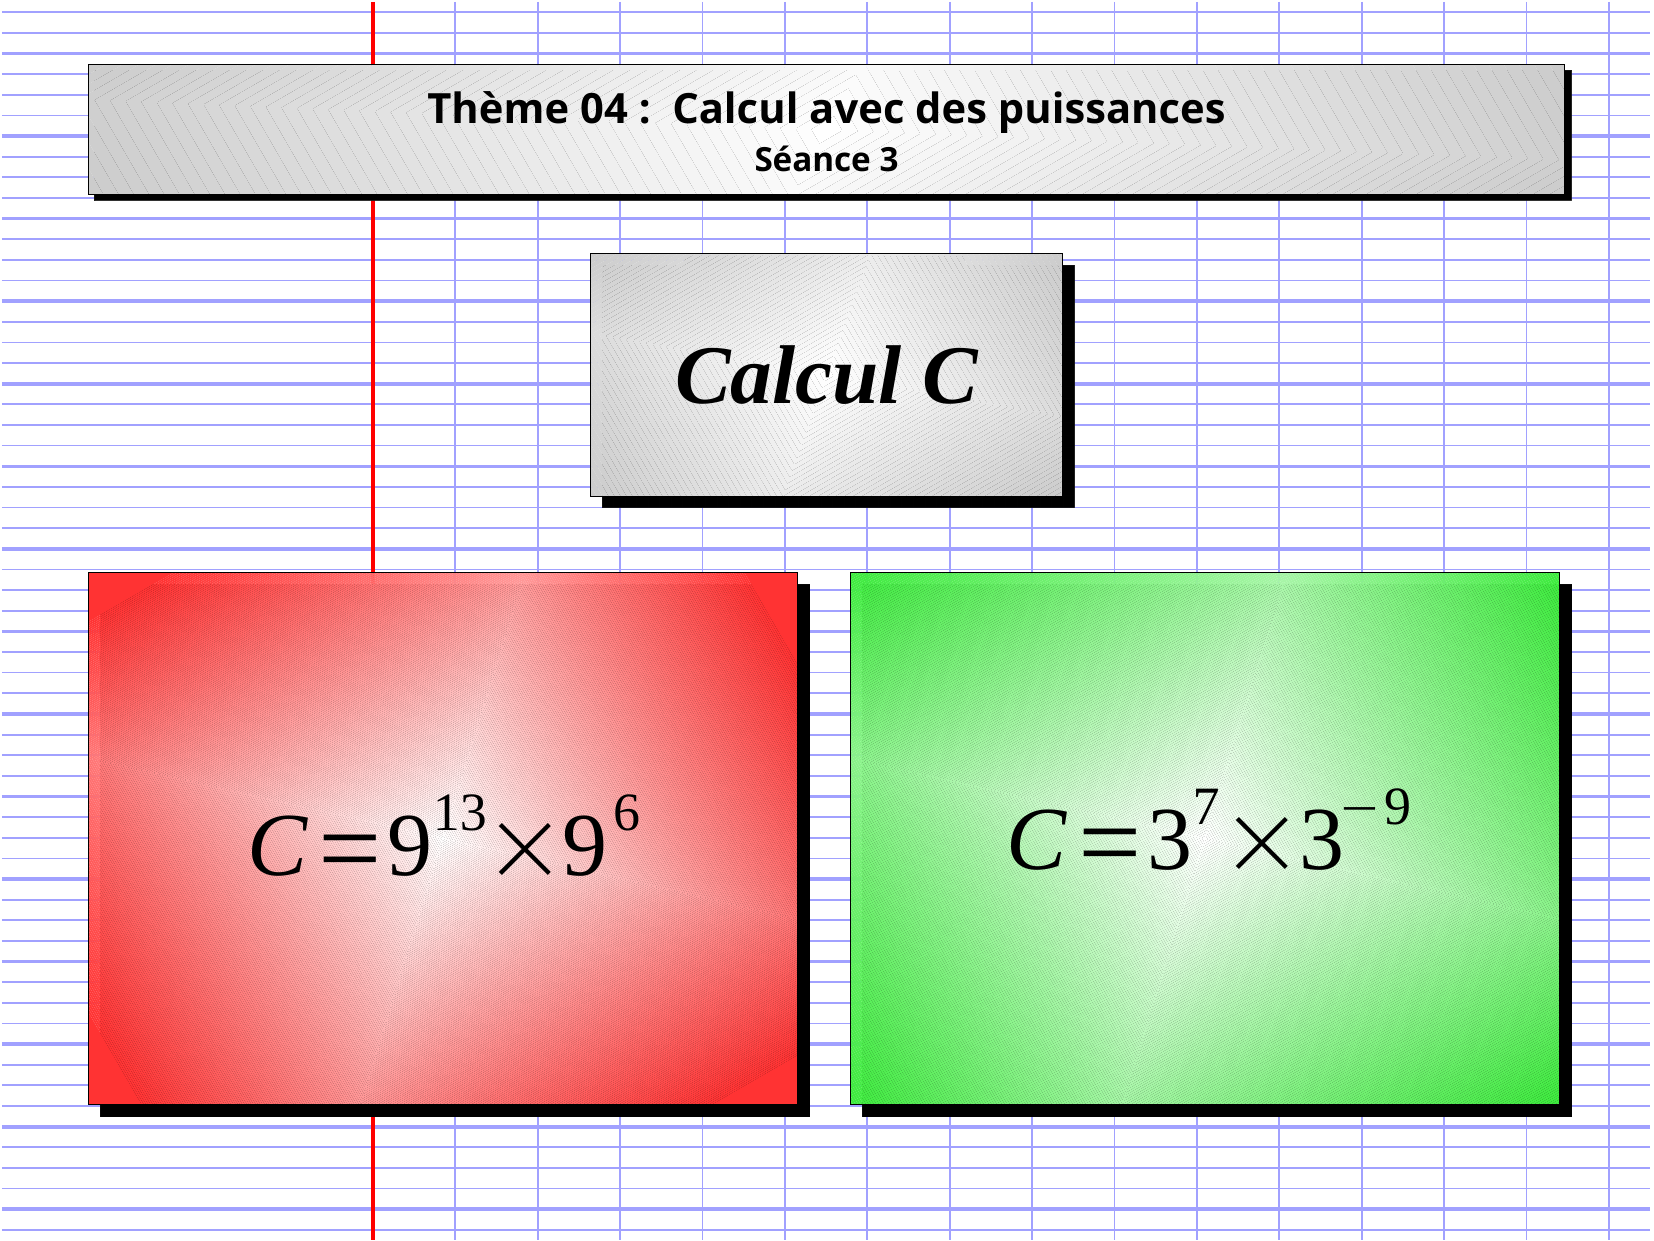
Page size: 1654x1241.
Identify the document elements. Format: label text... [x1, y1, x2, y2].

chart [224, 779, 659, 895]
chart [984, 773, 1433, 889]
text_box [88, 572, 798, 1105]
text_box Calcul C [590, 253, 1063, 497]
text_box [850, 572, 1560, 1105]
text_box Thème 04 : Calcul avec des puissances Séance 3 [88, 64, 1565, 195]
picture [0, 0, 1654, 1241]
